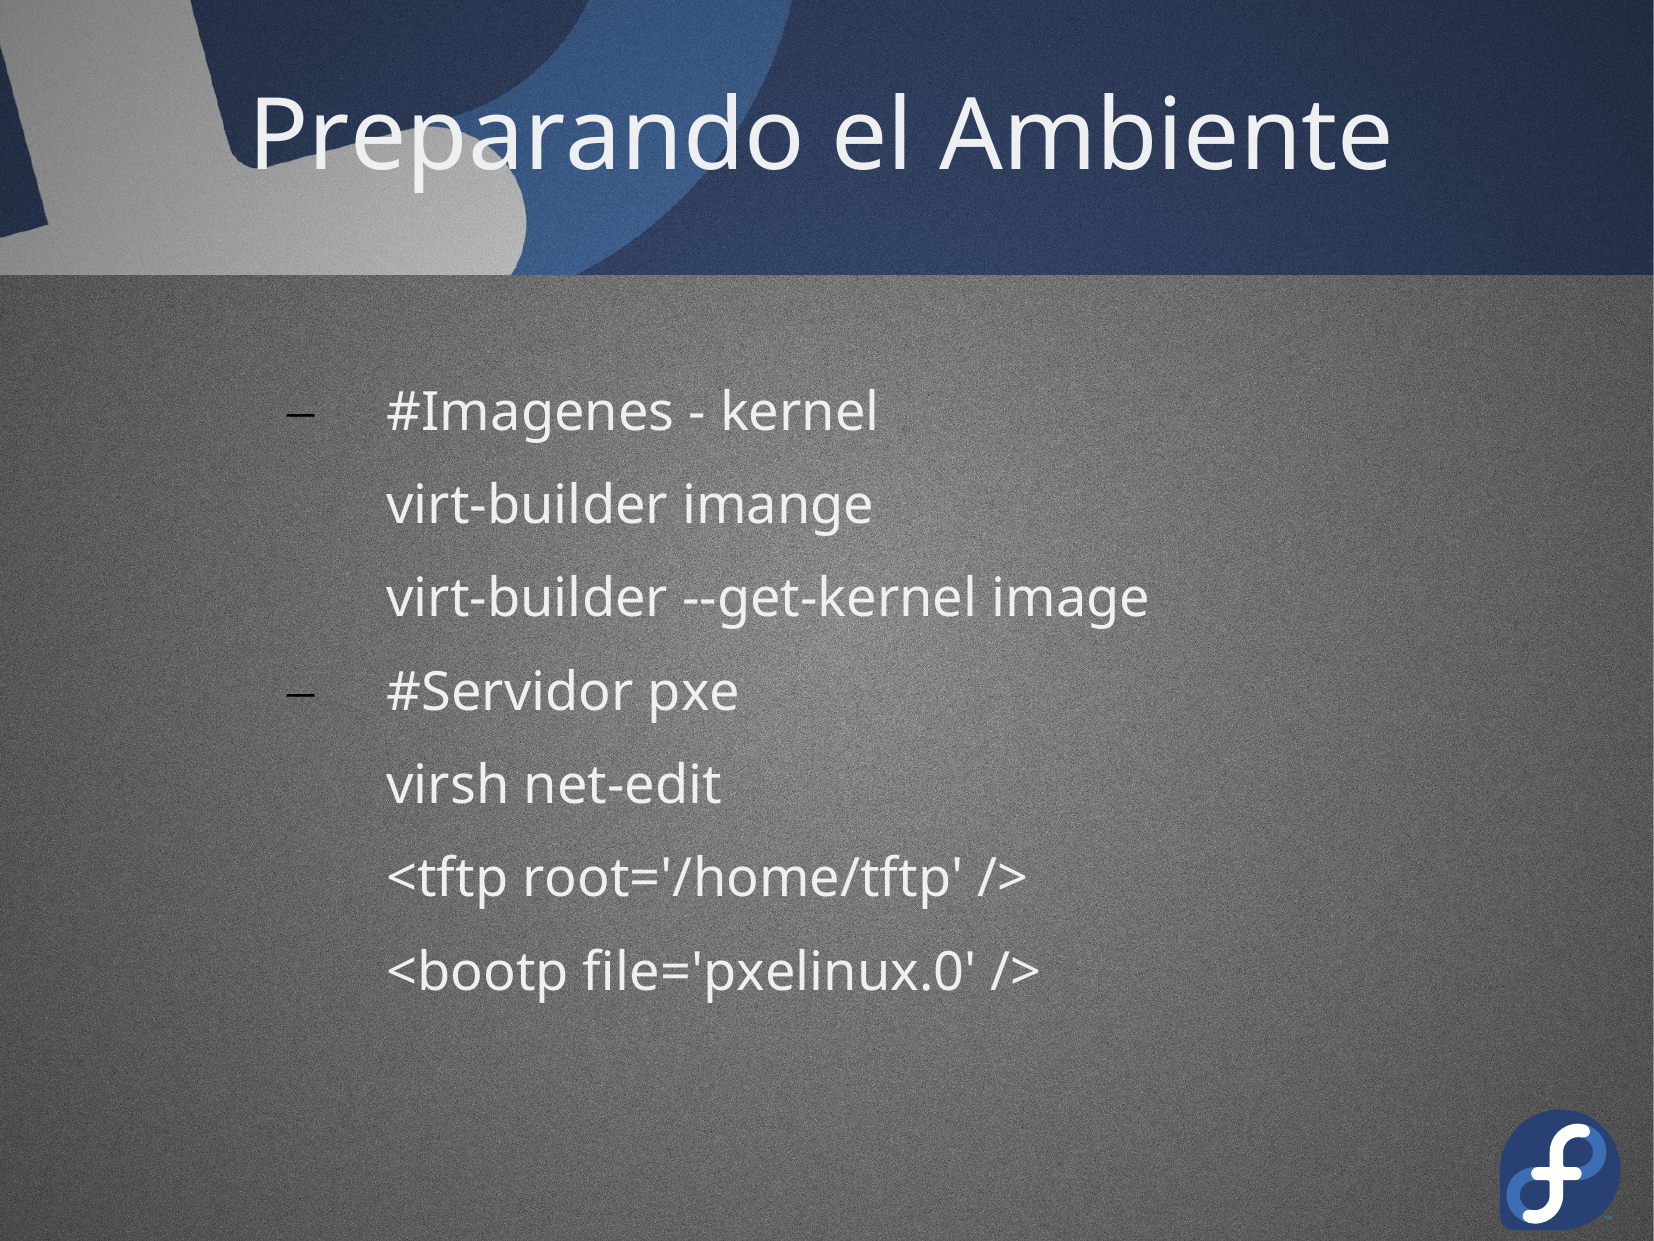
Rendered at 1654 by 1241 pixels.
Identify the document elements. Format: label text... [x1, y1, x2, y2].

picture [0, 0, 1654, 1241]
text_box #Imagenes - kernel virt-builder imange virt-builder --get-kernel image #Servidor pxe virsh net-edit <tftp root='/home/tftp' /> <bootp file='pxelinux.0' /> [180, 371, 1233, 1232]
text_box Preparando el Ambiente [83, 30, 1561, 237]
